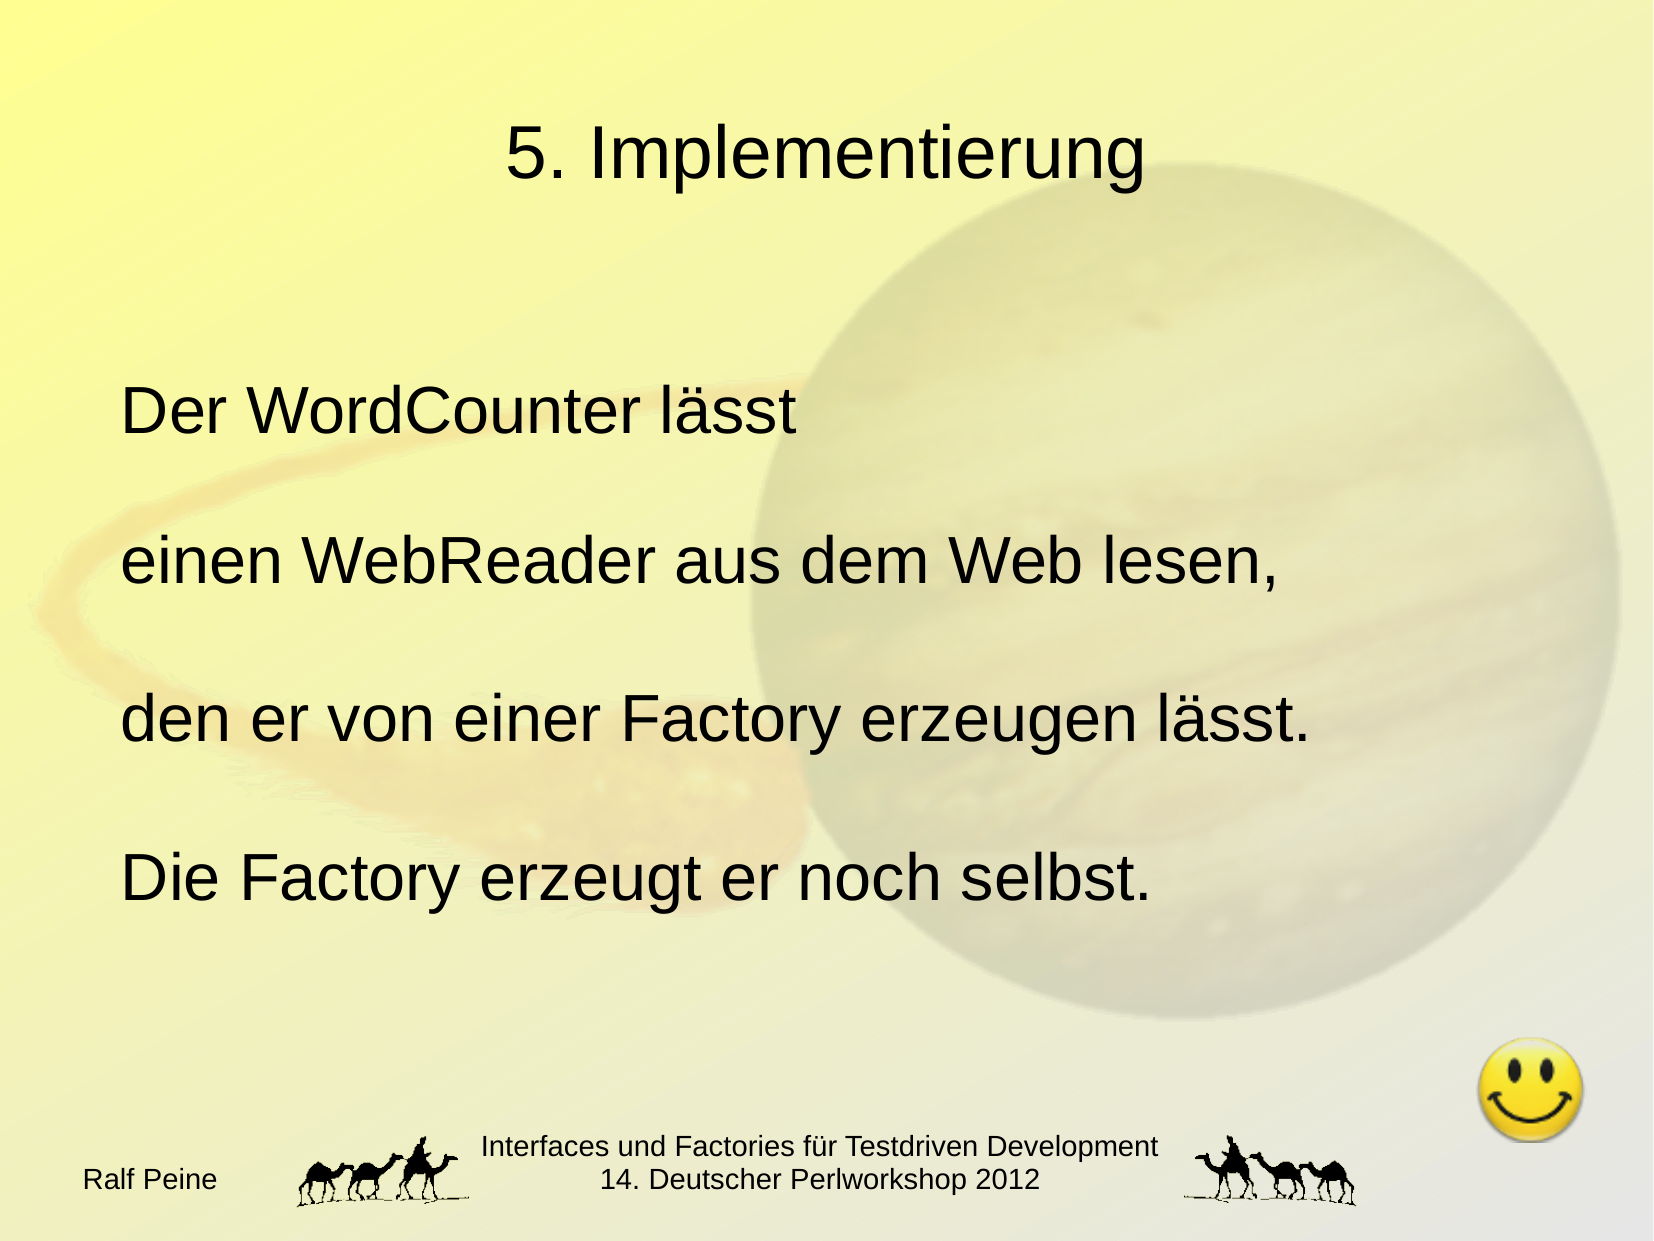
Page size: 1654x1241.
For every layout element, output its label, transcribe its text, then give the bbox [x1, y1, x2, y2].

picture [3, 138, 1654, 1143]
picture [1184, 1133, 1362, 1213]
text_box Der WordCounter lässt einen WebReader aus dem Web lesen, den er von einer Factory erzeugen lässt. Die Factory erzeugt er noch selbst. [106, 365, 1498, 998]
picture [291, 1134, 469, 1214]
title 5. Implementierung [82, 49, 1571, 257]
